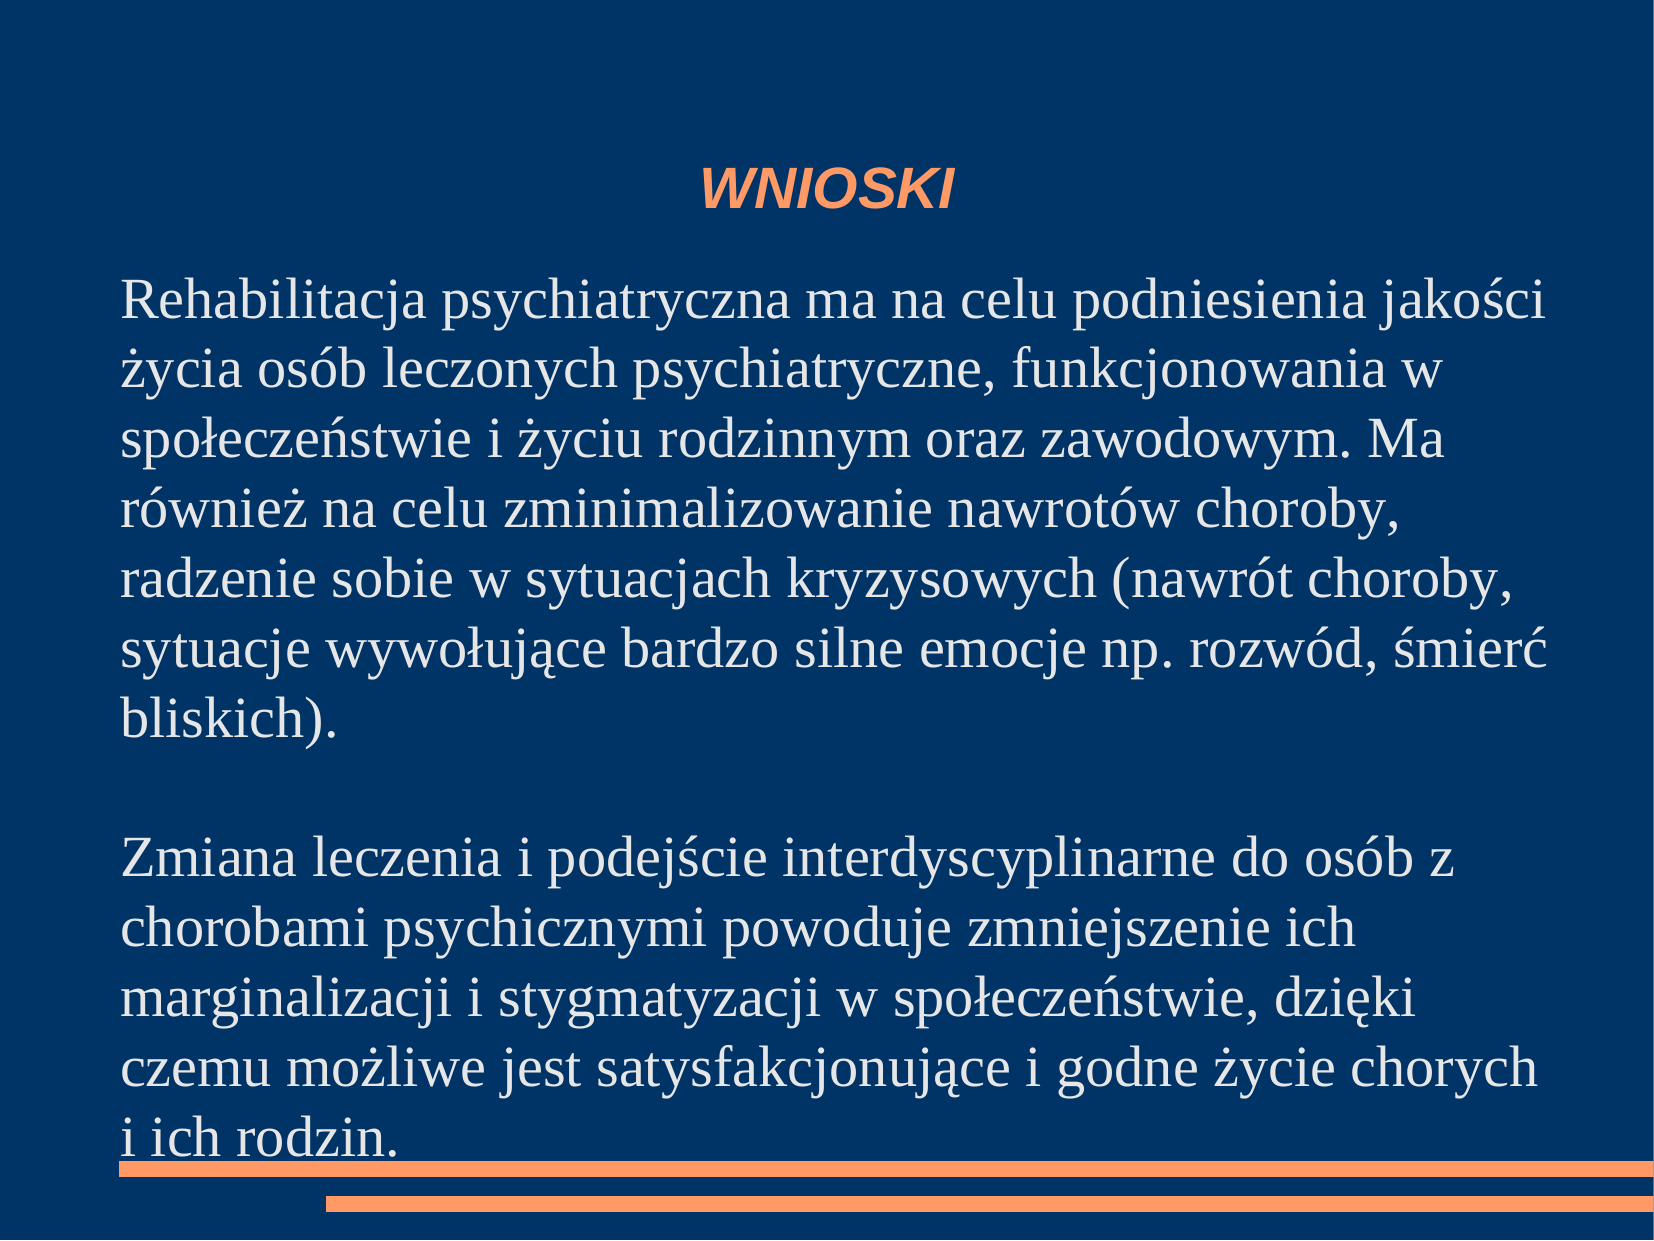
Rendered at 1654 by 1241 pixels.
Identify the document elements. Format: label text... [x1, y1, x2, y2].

list Rehabilitacja psychiatryczna ma na celu podniesienia jakości życia osób leczonych psychiatryczne, funkcjonowania w społeczeństwie i życiu rodzinnym oraz zawodowym. Ma również na celu zminimalizowanie nawrotów choroby, radzenie sobie w sytuacjach kryzysowych (nawrót choroby, sytuacje wywołujące bardzo silne emocje np. rozwód, śmierć bliskich). Zmiana leczenia i podejście interdyscyplinarne do osób z chorobami psychicznymi powoduje zmniejszenie ich marginalizacji i stygmatyzacji w społeczeństwie, dzięki czemu możliwe jest satysfakcjonujące i godne życie chorych i ich rodzin. [119, 259, 1560, 1241]
title WNIOSKI [121, 46, 1534, 254]
